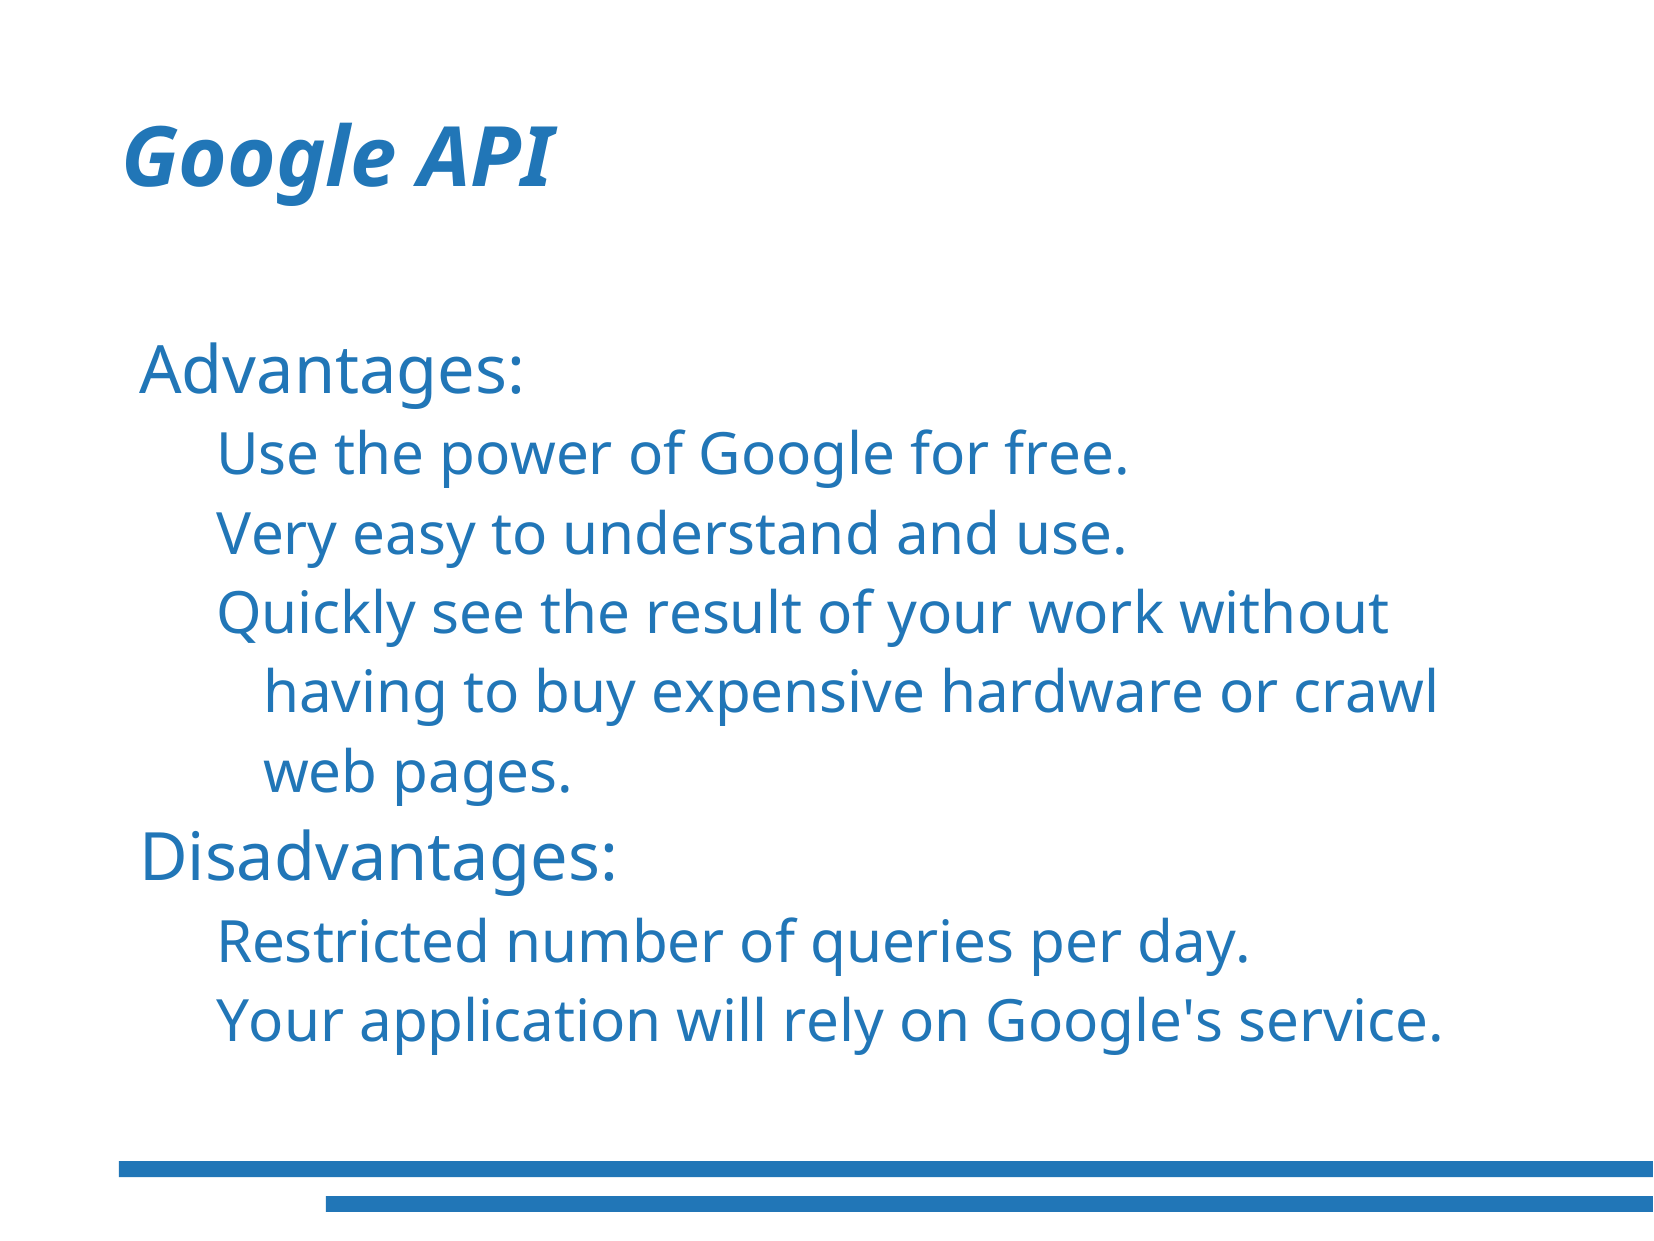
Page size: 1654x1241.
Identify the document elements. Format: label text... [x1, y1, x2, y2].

title Google API [121, 50, 1534, 258]
list Advantages: Use the power of Google for free. Very easy to understand and use. Quickly see the result of your work without having to buy expensive hardware or crawl web pages. Disadvantages: Restricted number of queries per day. Your application will rely on Google's service. [121, 322, 1561, 1133]
